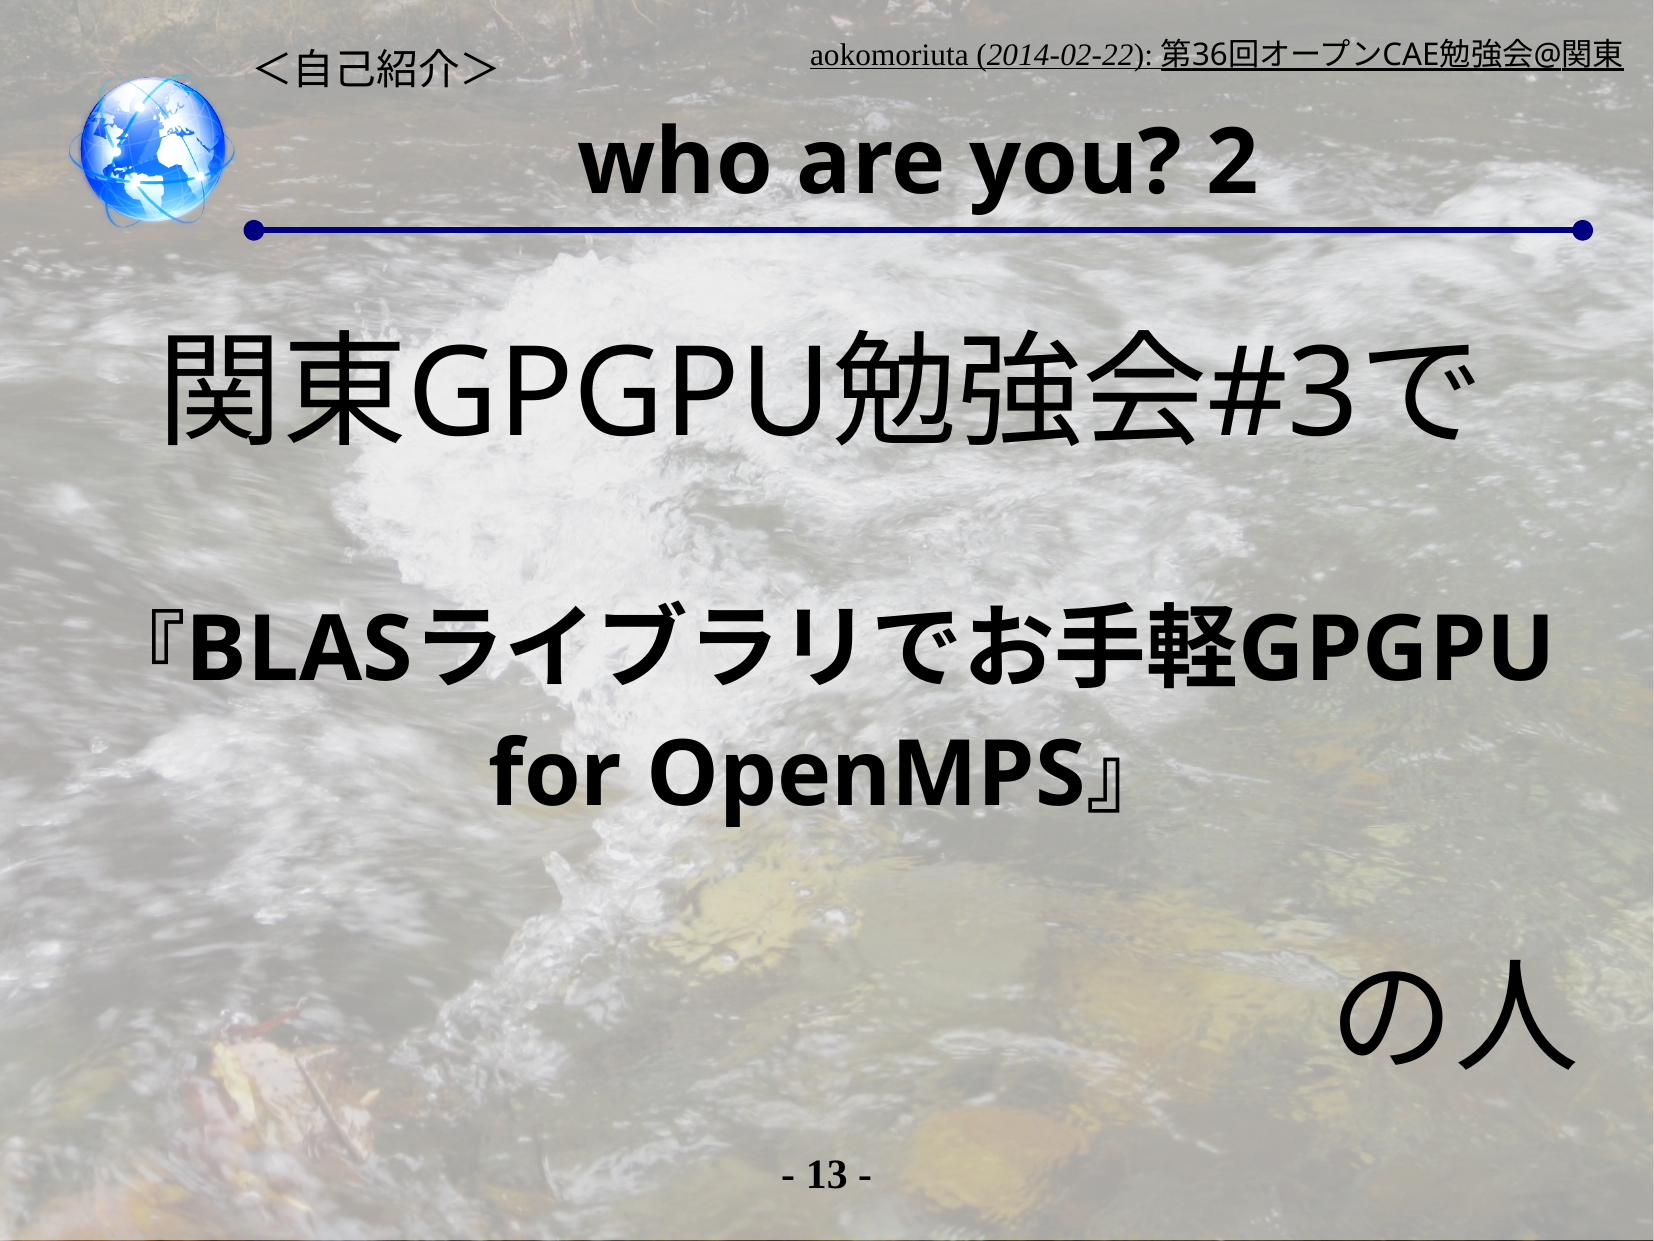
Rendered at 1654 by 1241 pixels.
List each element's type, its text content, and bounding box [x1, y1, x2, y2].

text_box 関東GPGPU勉強会#3で [23, 283, 1619, 486]
picture [65, 64, 237, 236]
text_box の人 [1314, 909, 1595, 1112]
text_box ＜自己紹介＞ [236, 28, 1004, 119]
title who are you? 2 [265, 88, 1571, 227]
text_box 『BLASライブラリでお手軽GPGPU for OpenMPS』 [23, 566, 1636, 857]
